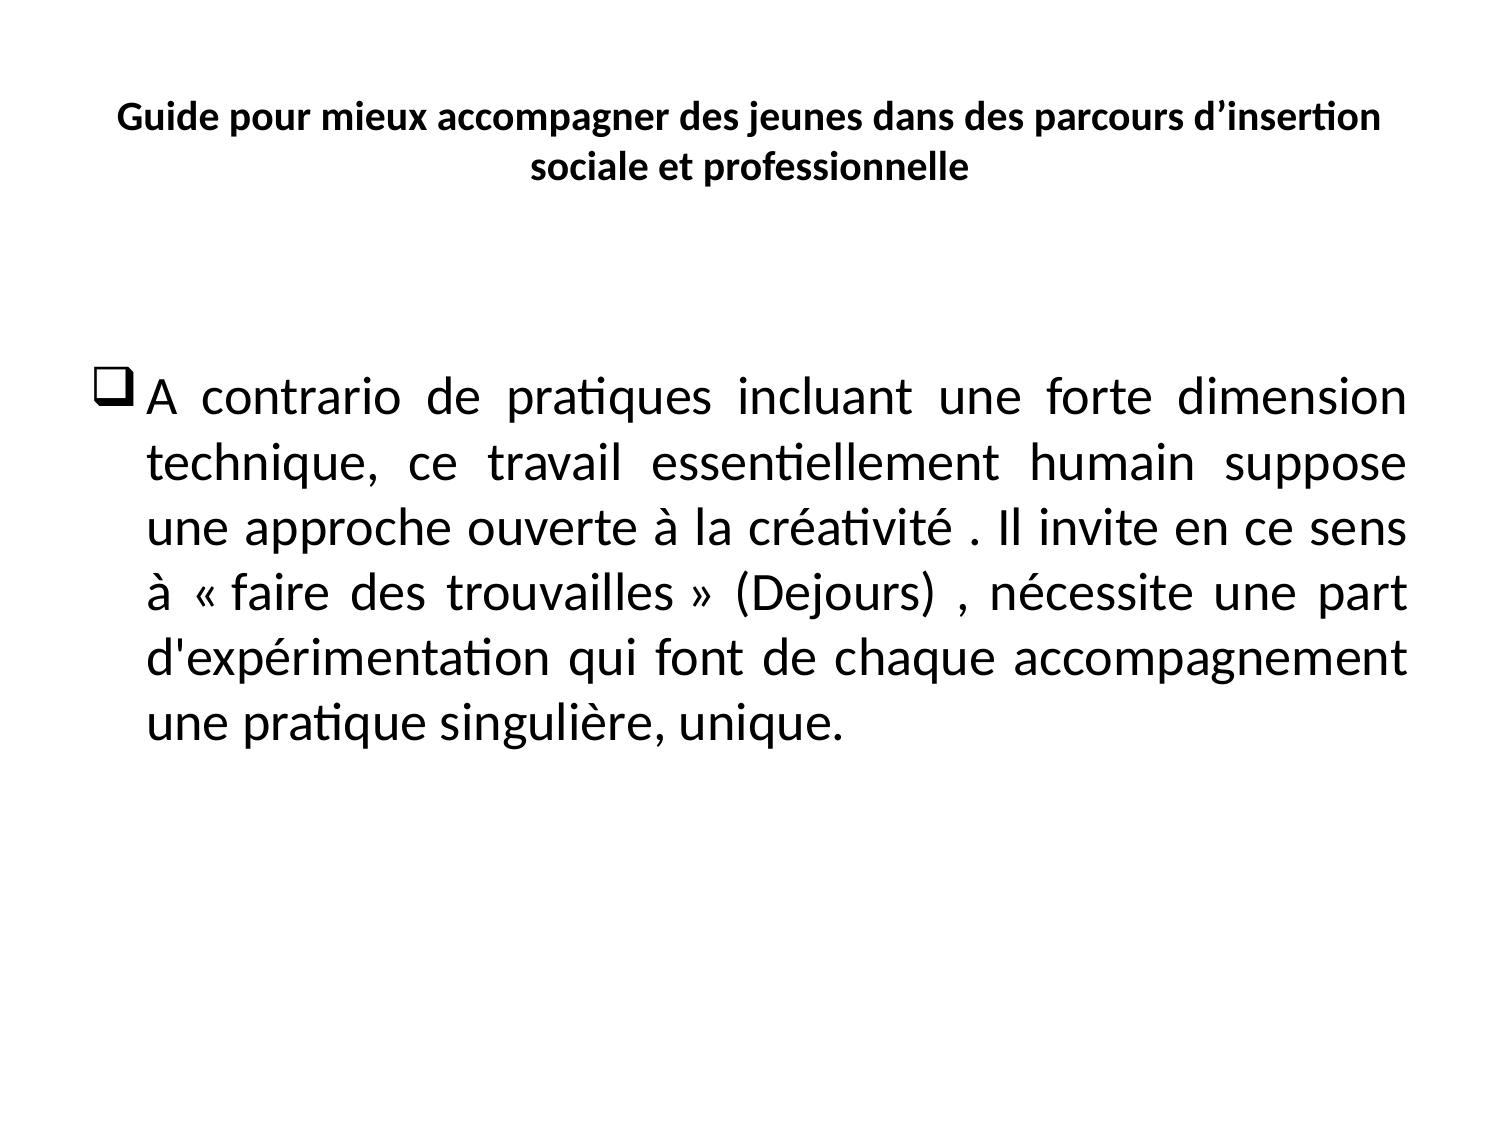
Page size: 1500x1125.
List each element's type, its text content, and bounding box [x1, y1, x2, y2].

list A contrario de pratiques incluant une forte dimension technique, ce travail essentiellement humain suppose une approche ouverte à la créativité . Il invite en ce sens à « faire des trouvailles » (Dejours) , nécessite une part d'expérimentation qui font de chaque accompagnement une pratique singulière, unique. [75, 262, 1425, 1005]
title Guide pour mieux accompagner des jeunes dans des parcours d’insertion sociale et professionnelle [75, 45, 1425, 233]
